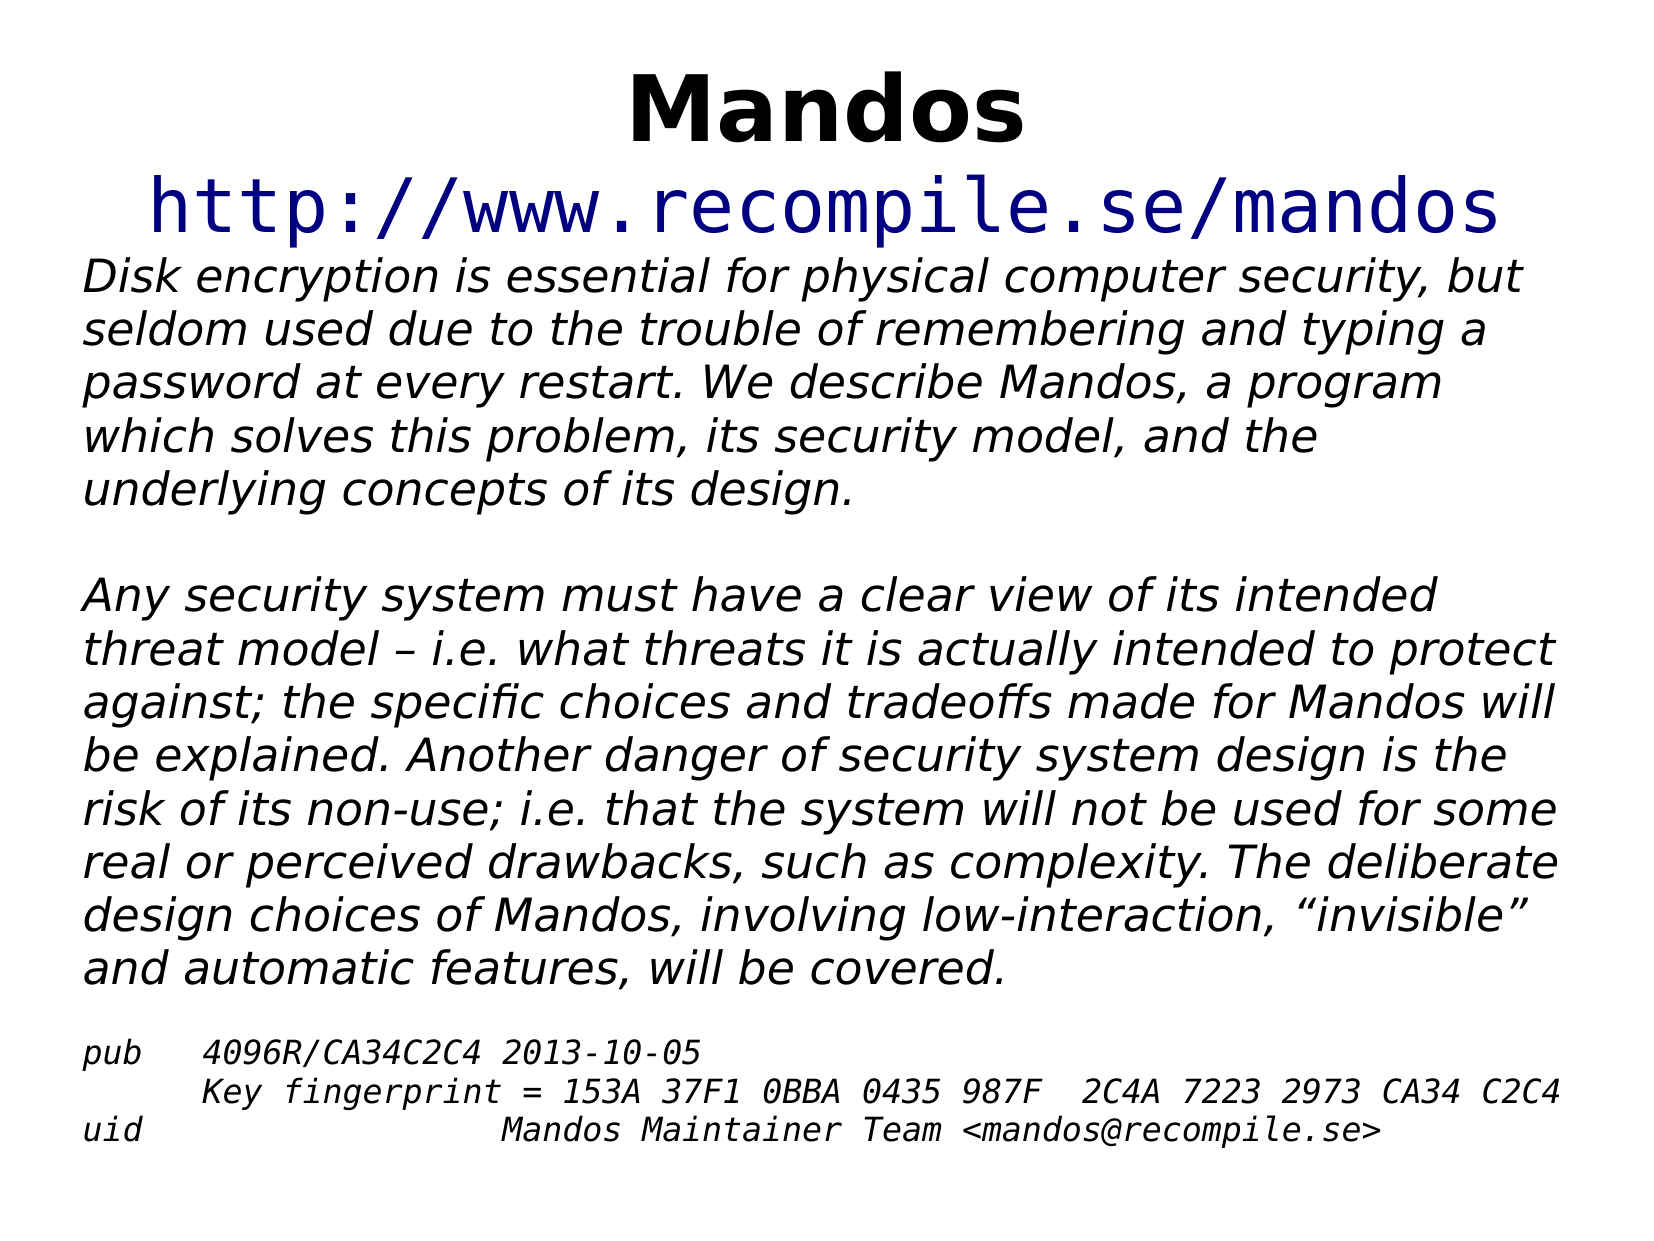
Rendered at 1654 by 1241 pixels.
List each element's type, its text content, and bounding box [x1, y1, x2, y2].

title Mandos http://www.recompile.se/mandos [82, 49, 1571, 249]
subtitle Disk encryption is essential for physical computer security, but seldom used due to the trouble of remembering and typing a password at every restart. We describe Mandos, a program which solves this problem, its security model, and the underlying concepts of its design. Any security system must have a clear view of its intended threat model – i.e. what threats it is actually intended to protect against; the specific choices and tradeoffs made for Mandos will be explained. Another danger of security system design is the risk of its non-use; i.e. that the system will not be used for some real or perceived drawbacks, such as complexity. The deliberate design choices of Mandos, involving low-interaction, “invisible” and automatic features, will be covered. pub 4096R/CA34C2C4 2013-10-05 Key fingerprint = 153A 37F1 0BBA 0435 987F 2C4A 7223 2973 CA34 C2C4 uid Mandos Maintainer Team <mandos@recompile.se> [82, 249, 1571, 1150]
